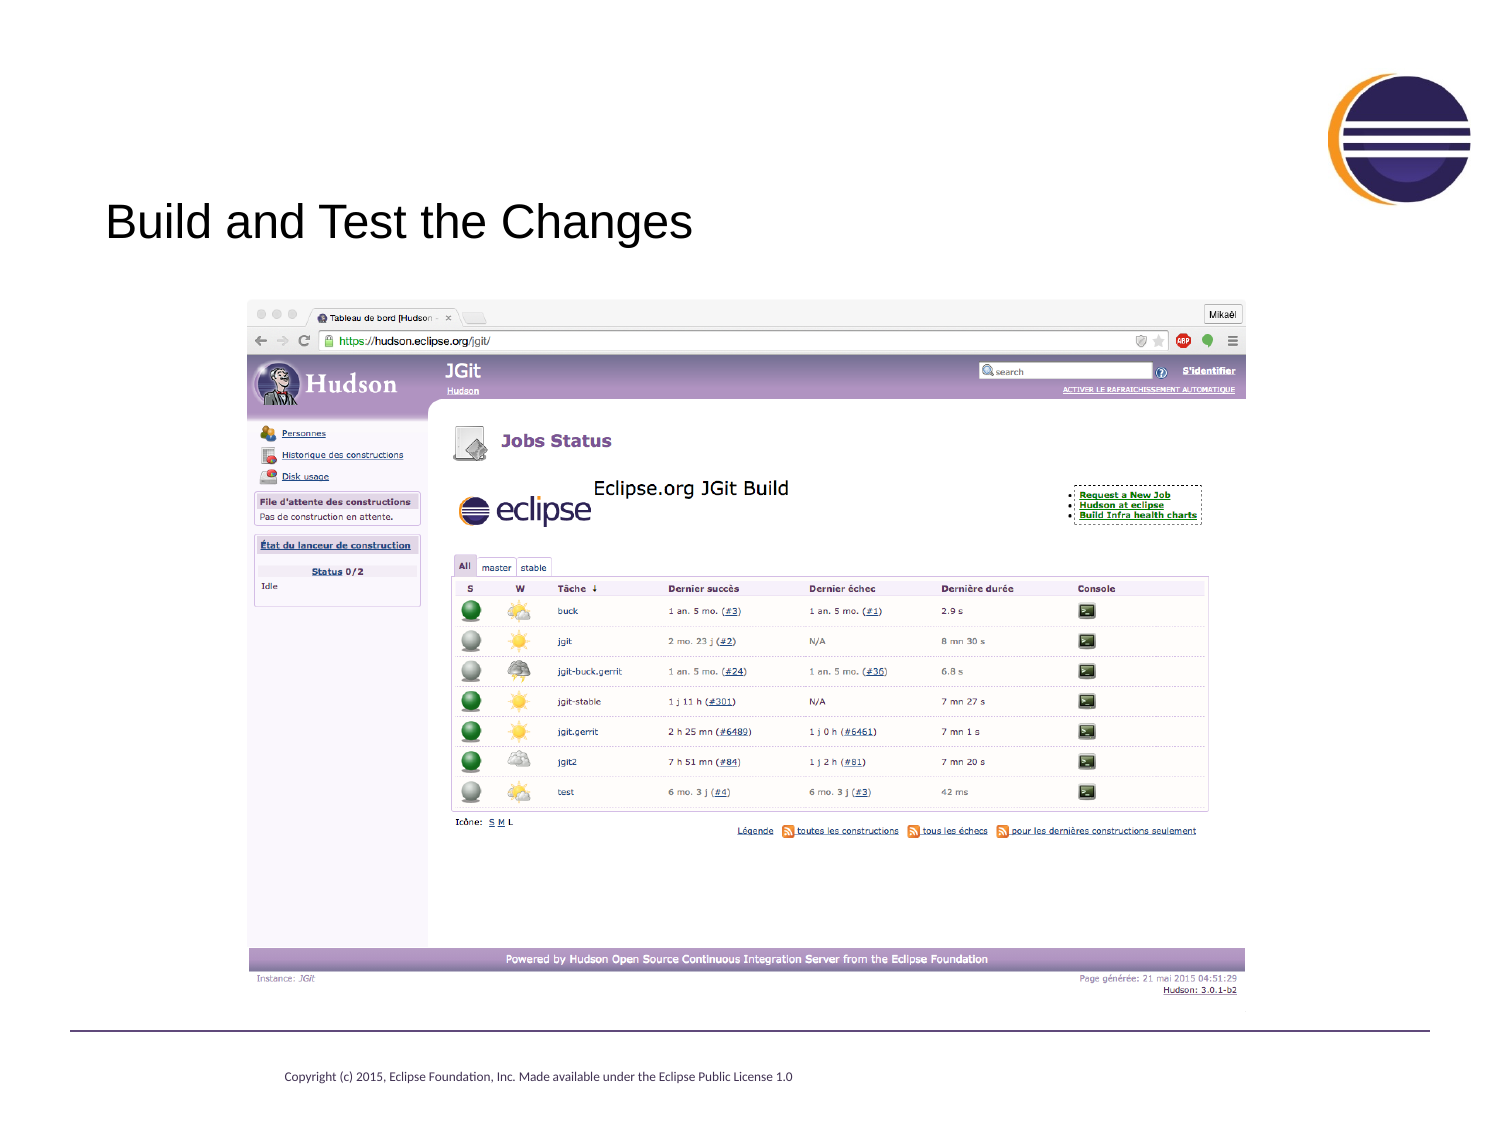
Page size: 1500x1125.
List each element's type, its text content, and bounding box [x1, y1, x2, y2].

title Build and Test the Changes [105, 88, 1381, 330]
picture [1328, 68, 1471, 210]
picture [247, 299, 1246, 1013]
